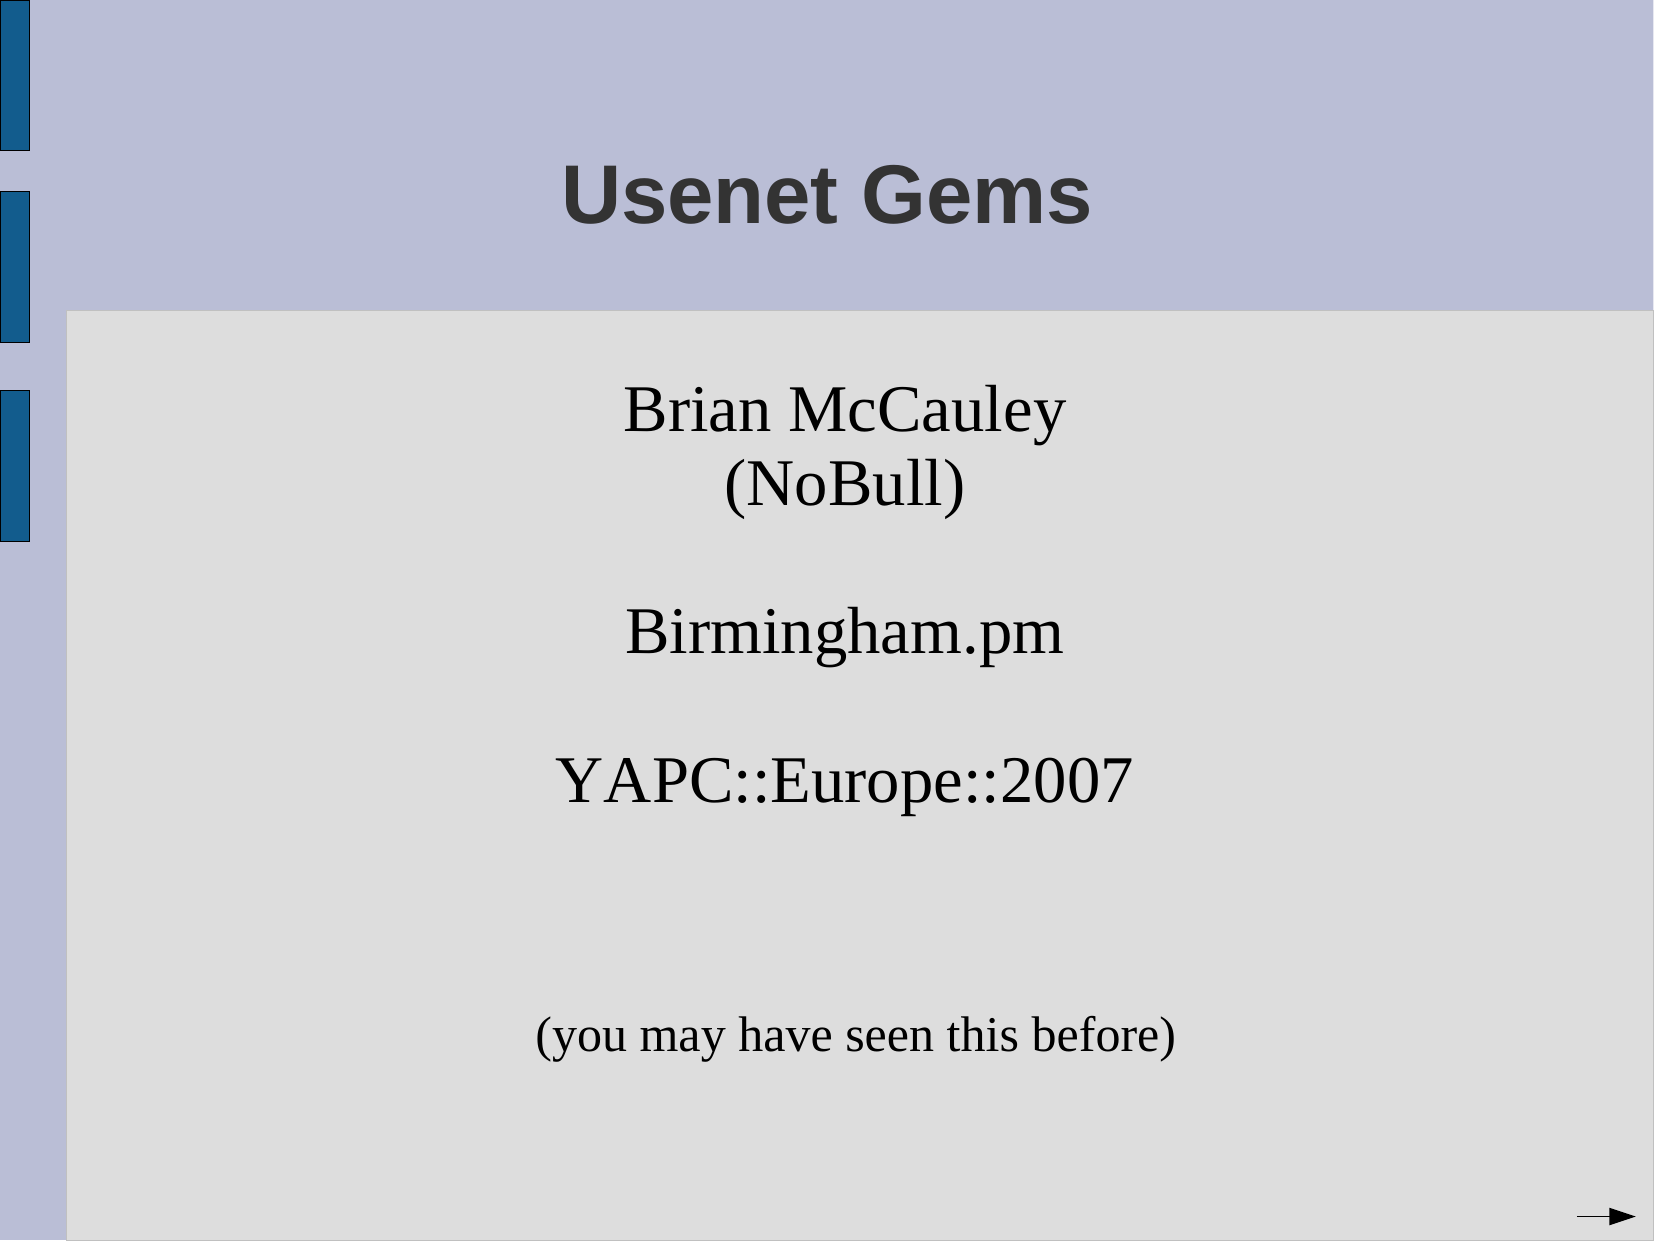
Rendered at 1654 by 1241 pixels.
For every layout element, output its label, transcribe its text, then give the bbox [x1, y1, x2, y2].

title Usenet Gems [121, 91, 1534, 299]
subtitle Brian McCauley (NoBull) Birmingham.pm YAPC::Europe::2007 [121, 344, 1534, 845]
text_box (you may have seen this before) [535, 1006, 1188, 1063]
